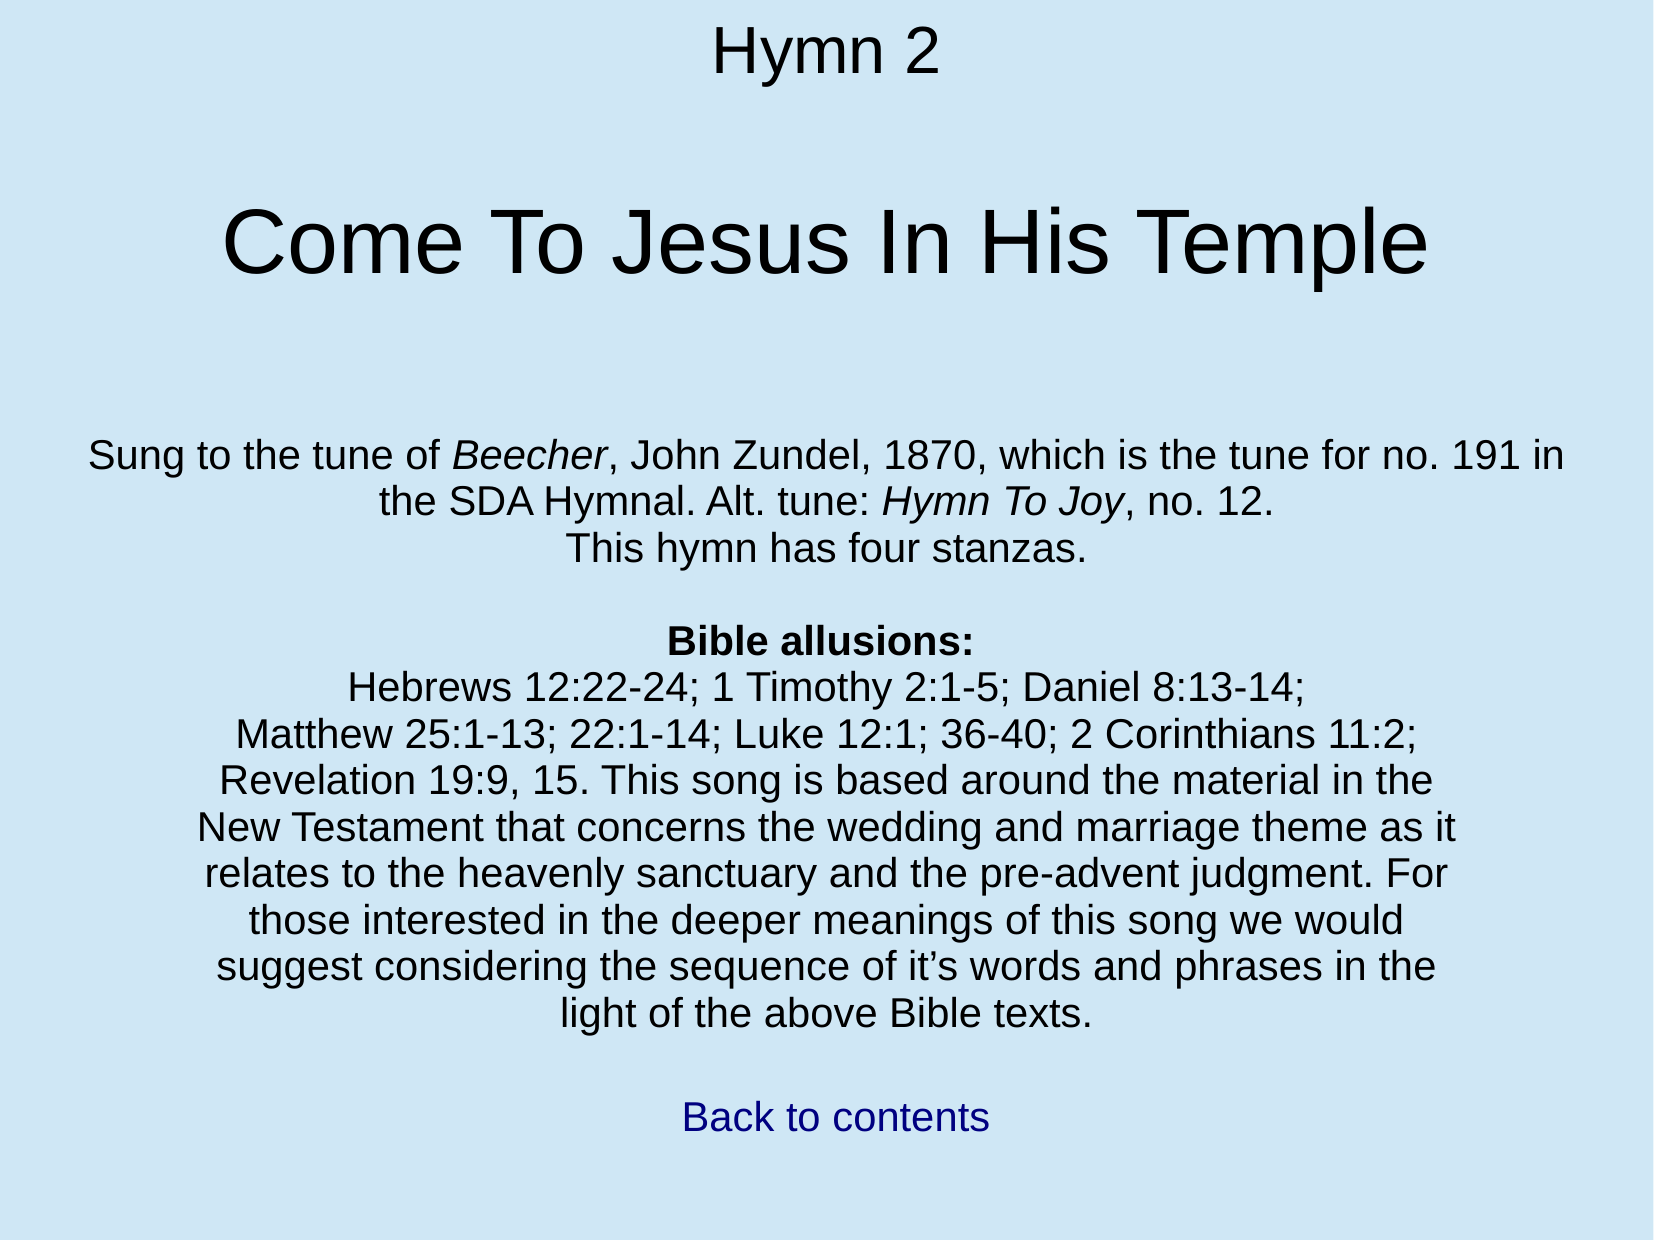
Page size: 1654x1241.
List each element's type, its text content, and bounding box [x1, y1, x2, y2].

title Hymn 2 Come To Jesus In His Temple [82, 12, 1571, 259]
subtitle Sung to the tune of Beecher, John Zundel, 1870, which is the tune for no. 191 in the SDA Hymnal. Alt. tune: Hymn To Joy, no. 12. This hymn has four stanzas. Bible allusions: Hebrews 12:22-24; 1 Timothy 2:1-5; Daniel 8:13-14; Matthew 25:1-13; 22:1-14; Luke 12:1; 36-40; 2 Corinthians 11:2; Revelation 19:9, 15. This song is based around the material in the New Testament that concerns the wedding and marriage theme as it relates to the heavenly sanctuary and the pre-advent judgment. For those interested in the deeper meanings of this song we would suggest considering the sequence of it’s words and phrases in the light of the above Bible texts. [82, 259, 1571, 1040]
text_box Back to contents [82, 1070, 1571, 1146]
